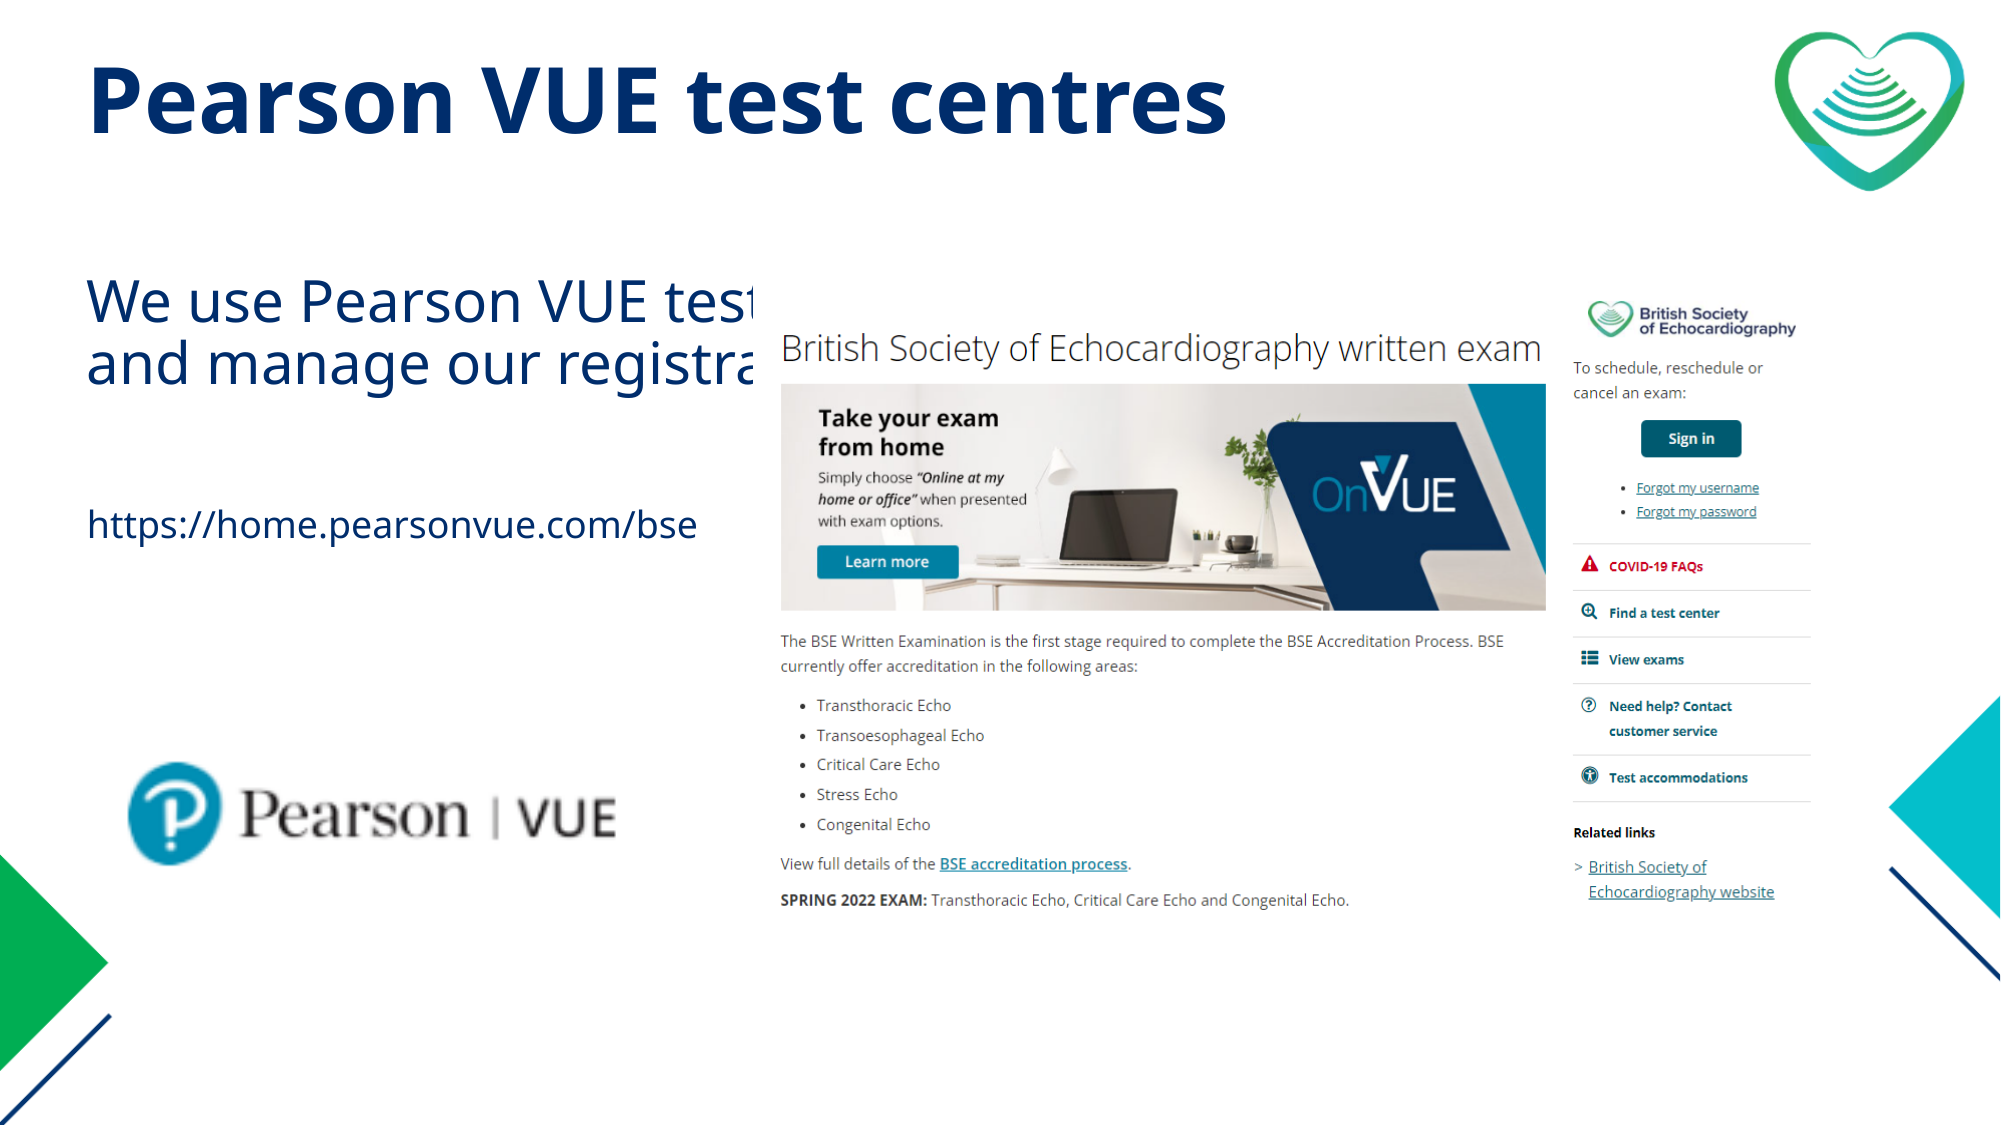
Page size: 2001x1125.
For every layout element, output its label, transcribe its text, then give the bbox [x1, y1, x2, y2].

title Pearson VUE test centres [71, 46, 1529, 191]
picture [95, 706, 690, 912]
picture [753, 243, 1867, 912]
list We use Pearson VUE test centres to deliver the exam and manage our registrations. https://home.pearsonvue.com/bse [95, 243, 753, 711]
